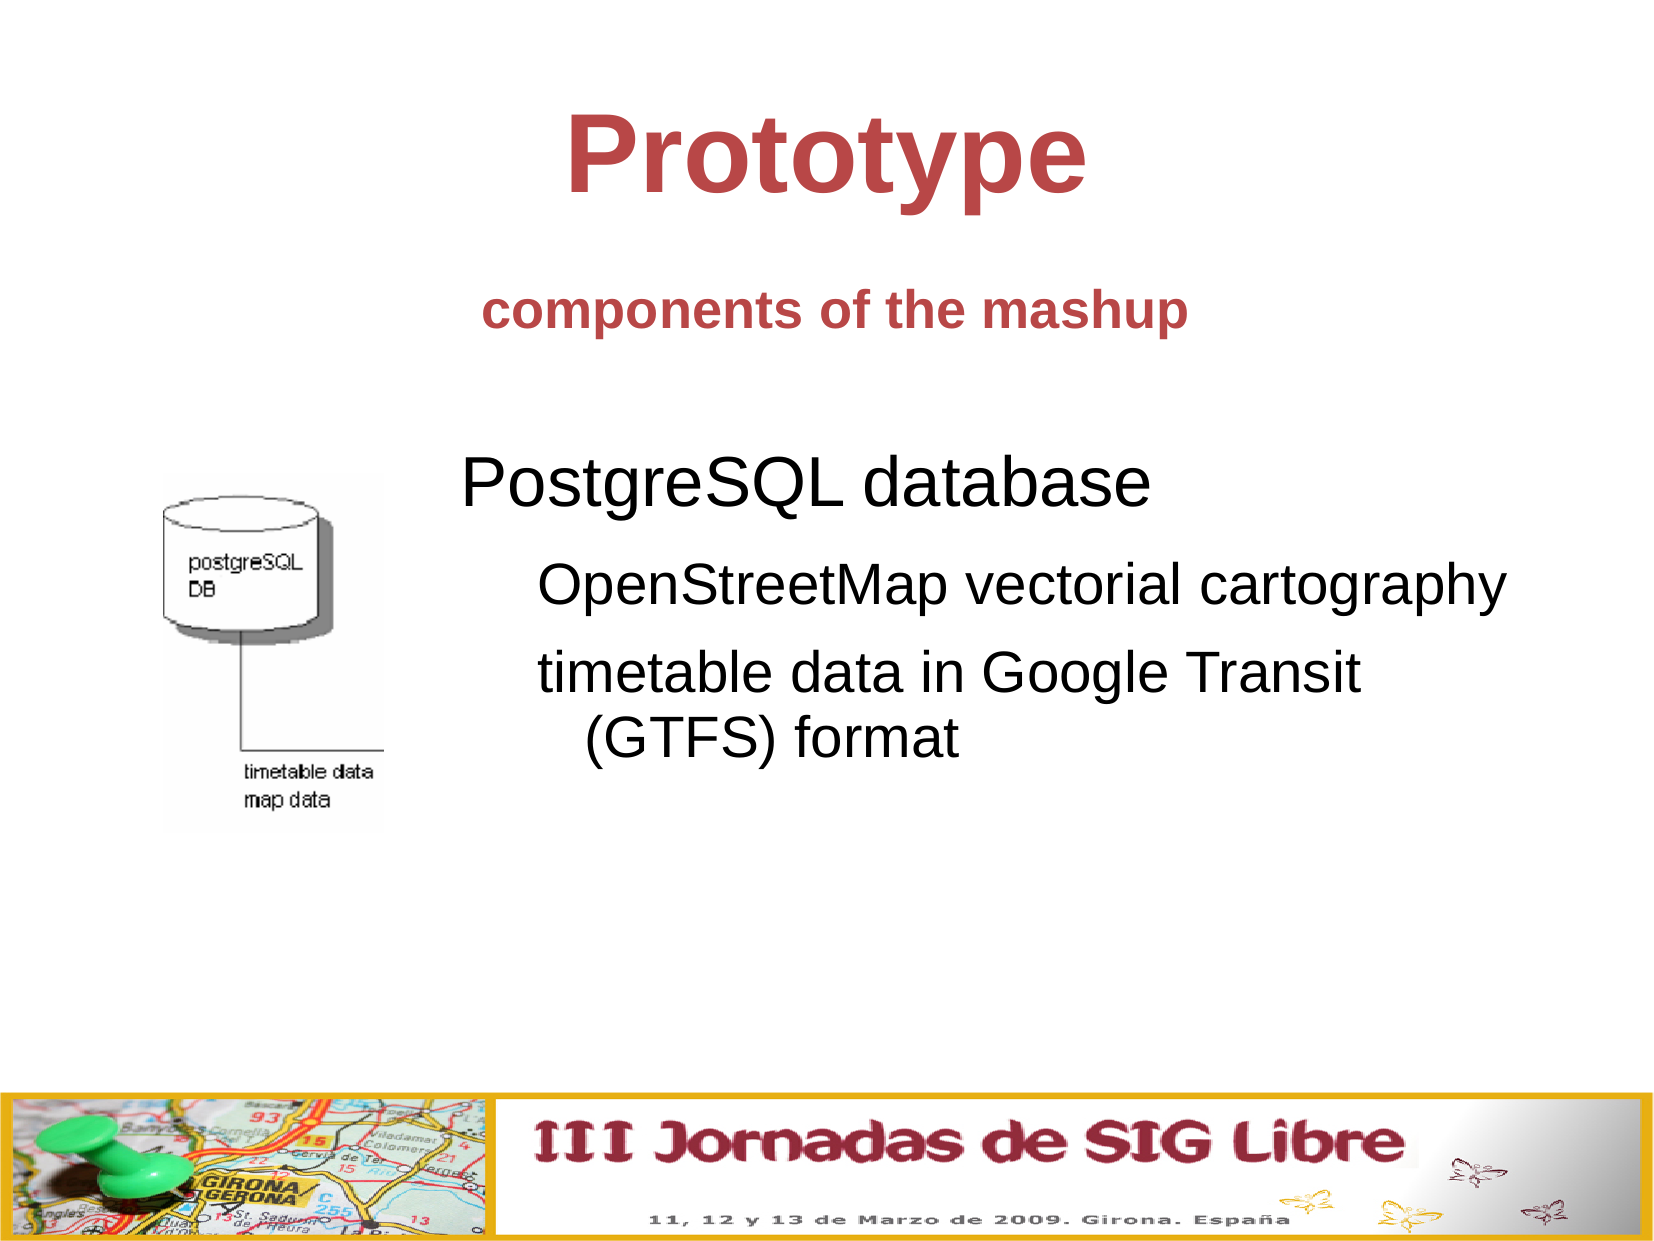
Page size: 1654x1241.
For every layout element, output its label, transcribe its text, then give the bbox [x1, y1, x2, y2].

picture [163, 473, 384, 833]
text_box components of the mashup [466, 271, 1206, 369]
list PostgreSQL database OpenStreetMap vectorial cartography timetable data in Google Transit (GTFS) format [442, 442, 1571, 1047]
title Prototype [82, 49, 1571, 257]
picture [0, 1092, 1654, 1241]
